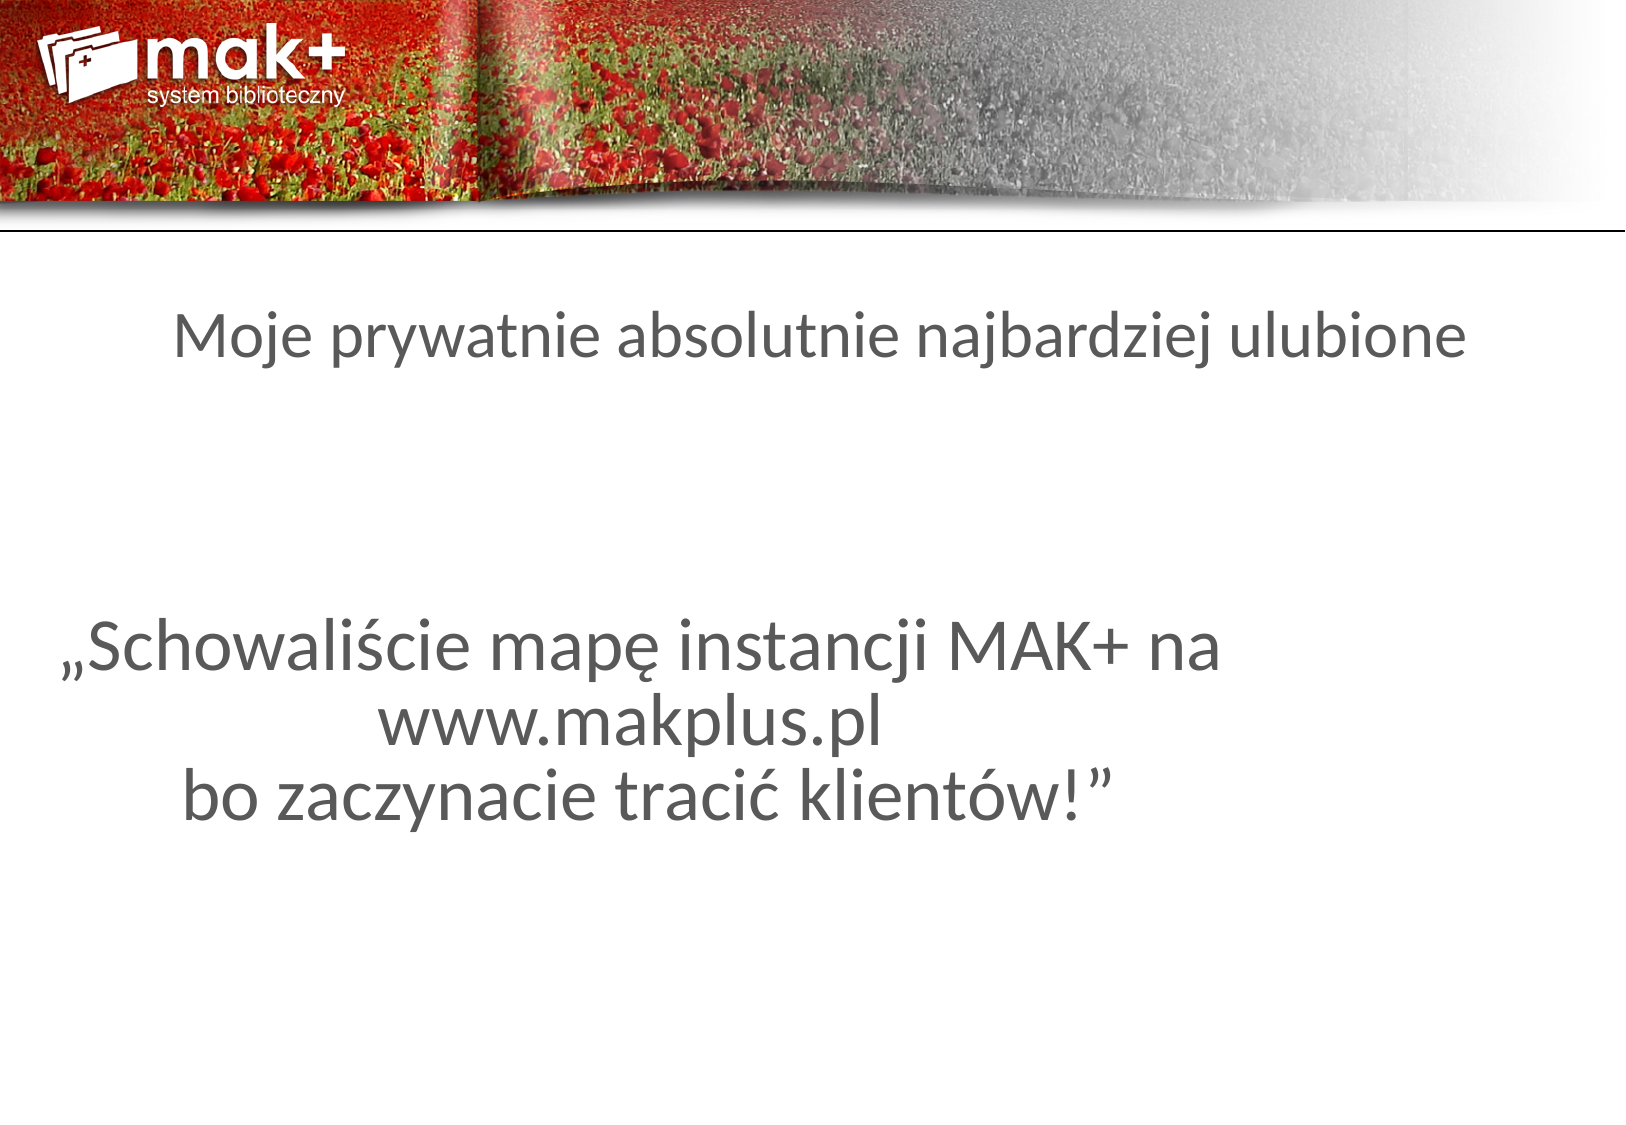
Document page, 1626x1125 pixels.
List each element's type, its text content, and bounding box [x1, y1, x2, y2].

text_box „Schowaliście mapę instancji MAK+ na www.makplus.pl bo zaczynacie tracić klientów!” [41, 606, 1595, 955]
text_box Moje prywatnie absolutnie najbardziej ulubione [97, 299, 1544, 396]
picture [0, 0, 1625, 231]
